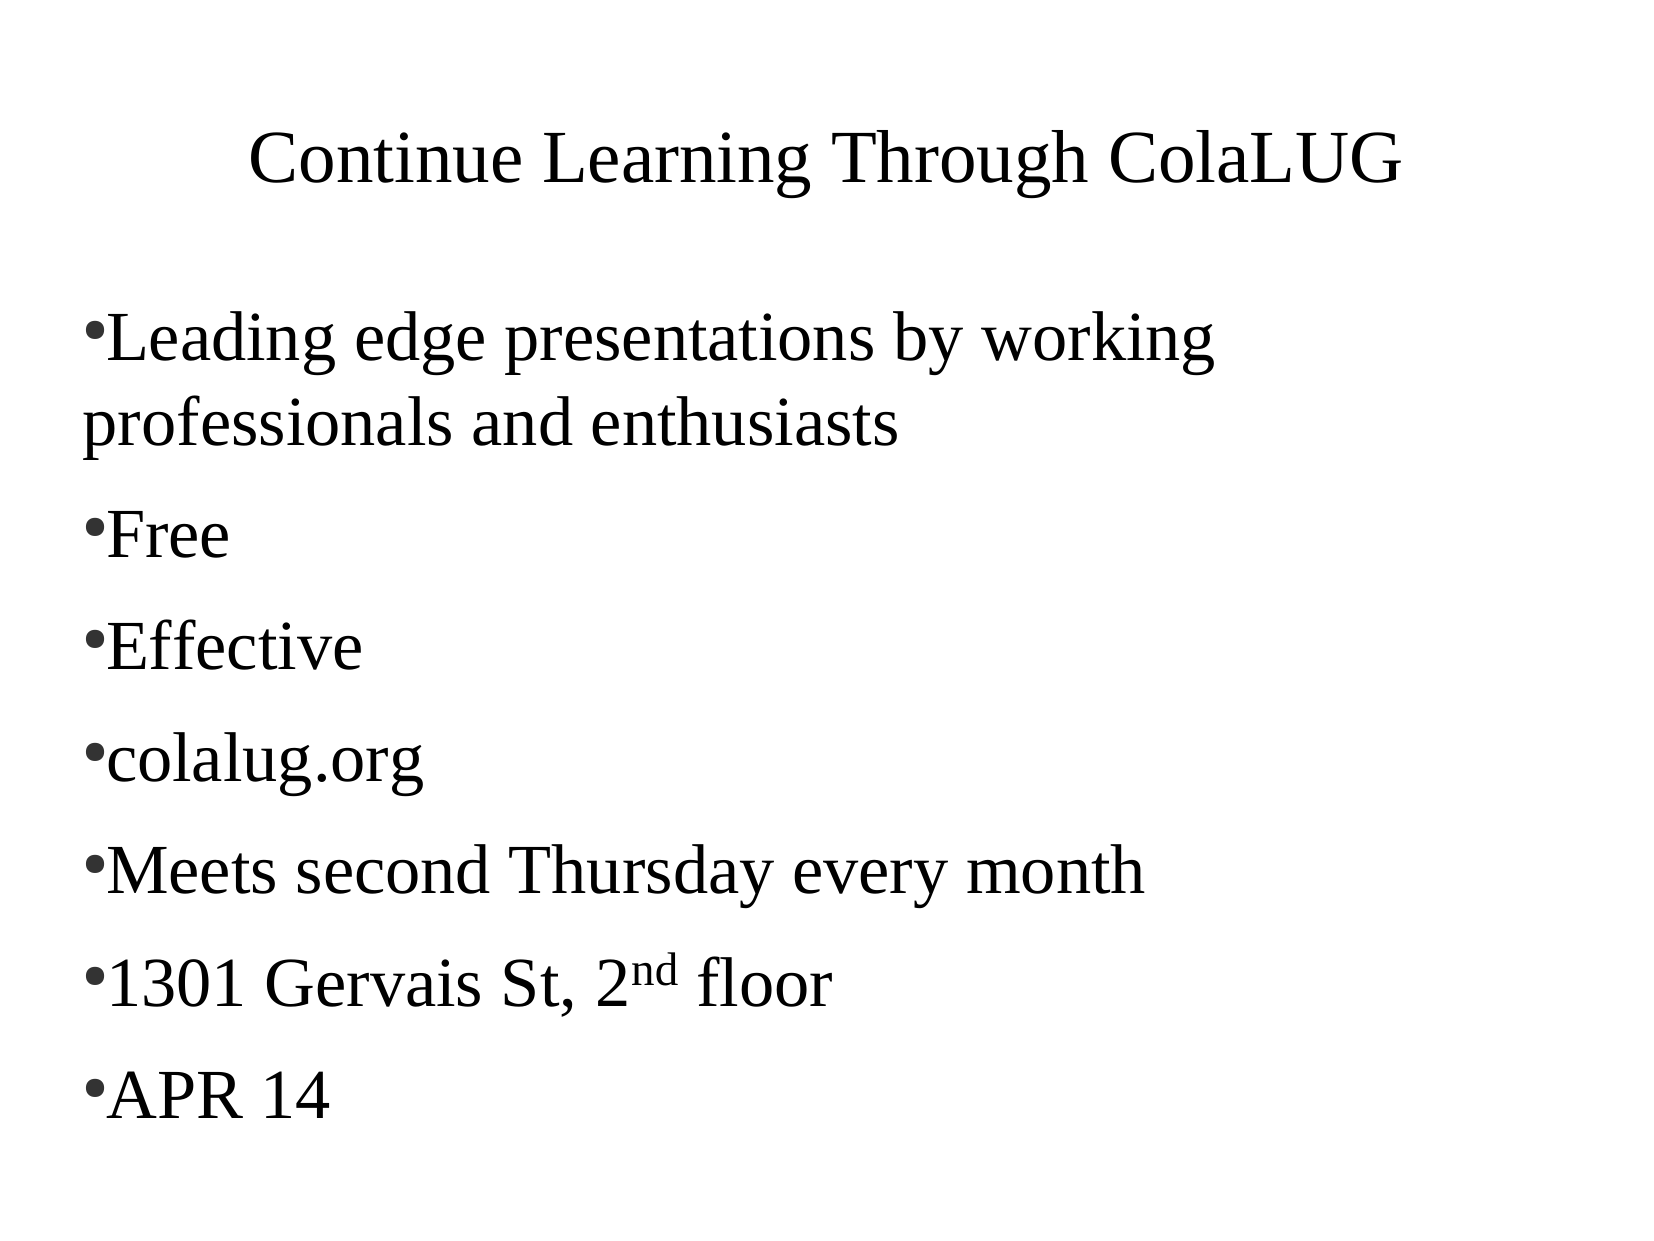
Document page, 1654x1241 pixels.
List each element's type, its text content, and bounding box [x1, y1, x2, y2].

list Leading edge presentations by working professionals and enthusiasts Free Effective colalug.org Meets second Thursday every month 1301 Gervais St, 2nd floor APR 14 [82, 290, 1571, 1135]
title Continue Learning Through ColaLUG [82, 56, 1571, 250]
